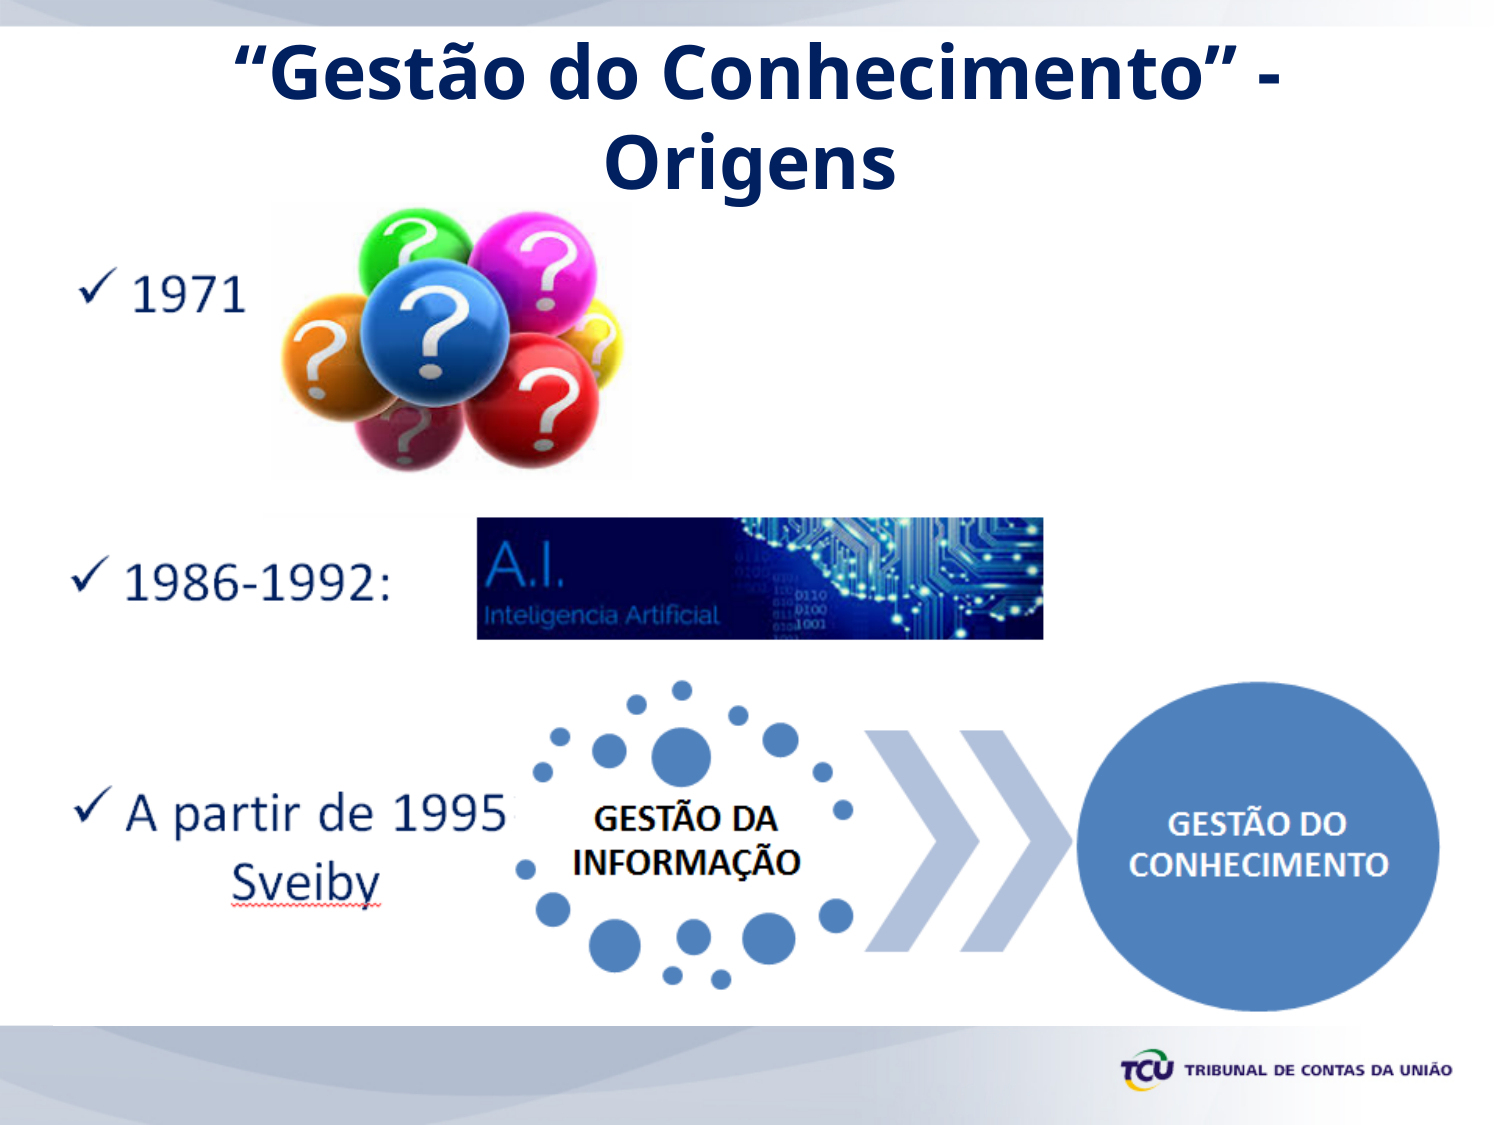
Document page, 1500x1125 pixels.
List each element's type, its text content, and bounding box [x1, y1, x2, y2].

title “Gestão do Conhecimento” - Origens [75, 45, 1425, 185]
picture [0, 0, 1500, 1125]
